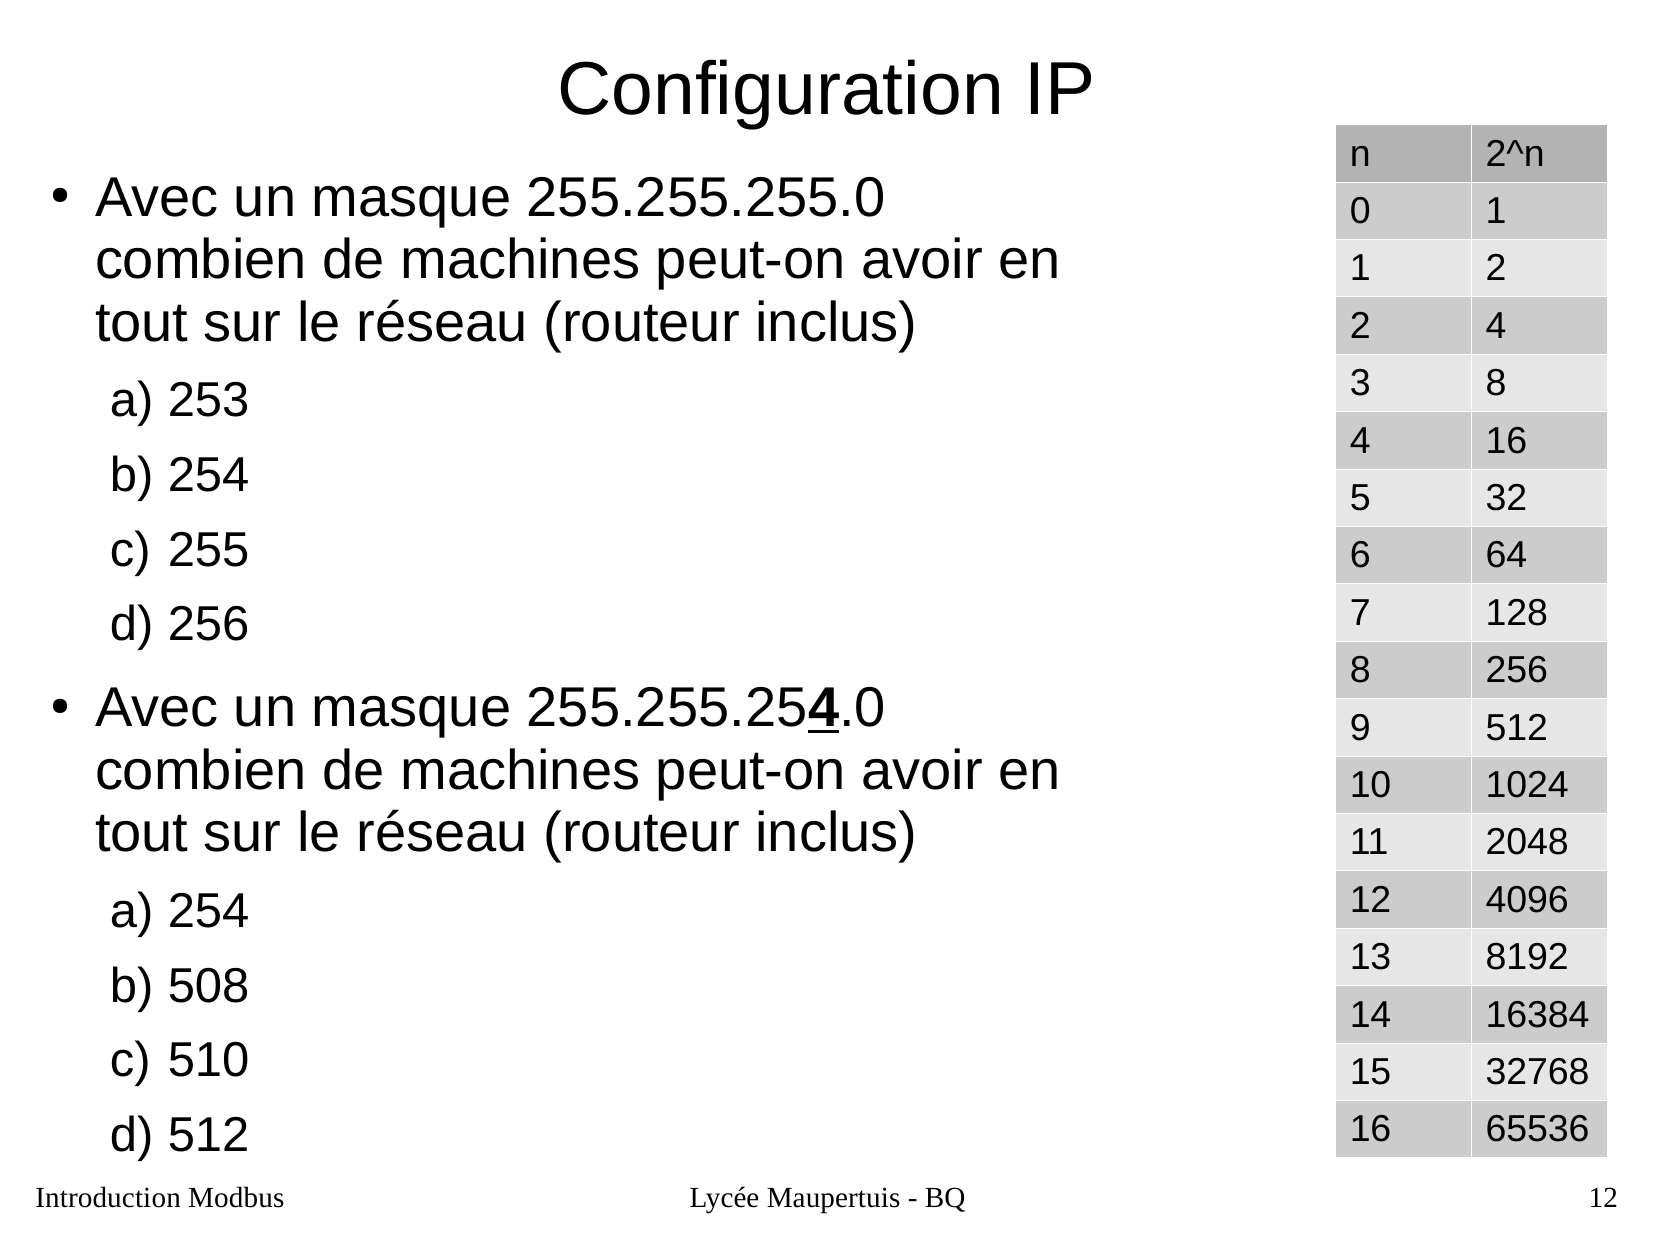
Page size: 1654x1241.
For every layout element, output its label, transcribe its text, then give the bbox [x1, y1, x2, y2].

table_cell 0 [1336, 183, 1471, 239]
table_cell 16 [1336, 1101, 1471, 1157]
table_cell 3 [1336, 355, 1471, 411]
table_header 2^n [1472, 125, 1607, 182]
table_cell 5 [1336, 470, 1471, 526]
table_cell 128 [1472, 584, 1607, 641]
table_cell 7 [1336, 584, 1471, 641]
table_cell 11 [1336, 814, 1471, 870]
table_cell 32 [1472, 470, 1607, 526]
table_cell 1 [1336, 240, 1471, 296]
table_cell 15 [1336, 1044, 1471, 1100]
title Configuration IP [35, 35, 1619, 142]
list Avec un masque 255.255.255.0 combien de machines peut-on avoir en tout sur le réseau (routeur inclus) 253 254 255 256 Avec un masque 255.255.254.0 combien de machines peut-on avoir en tout sur le réseau (routeur inclus) 254 508 510 512 [35, 165, 1146, 1170]
table_cell 8 [1472, 355, 1607, 411]
table_cell 4096 [1472, 871, 1607, 928]
table_cell 8 [1336, 642, 1471, 698]
table_cell 2048 [1472, 814, 1607, 870]
table_cell 1 [1472, 183, 1607, 239]
table_cell 2 [1336, 297, 1471, 354]
table_cell 65536 [1472, 1101, 1607, 1157]
table_cell 12 [1336, 871, 1471, 928]
table_cell 1024 [1472, 757, 1607, 813]
table_cell 16384 [1472, 986, 1607, 1043]
table_cell 9 [1336, 699, 1471, 756]
table_cell 16 [1472, 412, 1607, 469]
table_cell 512 [1472, 699, 1607, 756]
table_cell 2 [1472, 240, 1607, 296]
table_cell 8192 [1472, 929, 1607, 985]
table_cell 4 [1472, 297, 1607, 354]
table_cell 32768 [1472, 1044, 1607, 1100]
table_header n [1336, 125, 1471, 182]
table_cell 64 [1472, 527, 1607, 583]
table_cell 14 [1336, 986, 1471, 1043]
table_cell 10 [1336, 757, 1471, 813]
table_cell 6 [1336, 527, 1471, 583]
table_cell 4 [1336, 412, 1471, 469]
table_cell 256 [1472, 642, 1607, 698]
table_cell 13 [1336, 929, 1471, 985]
